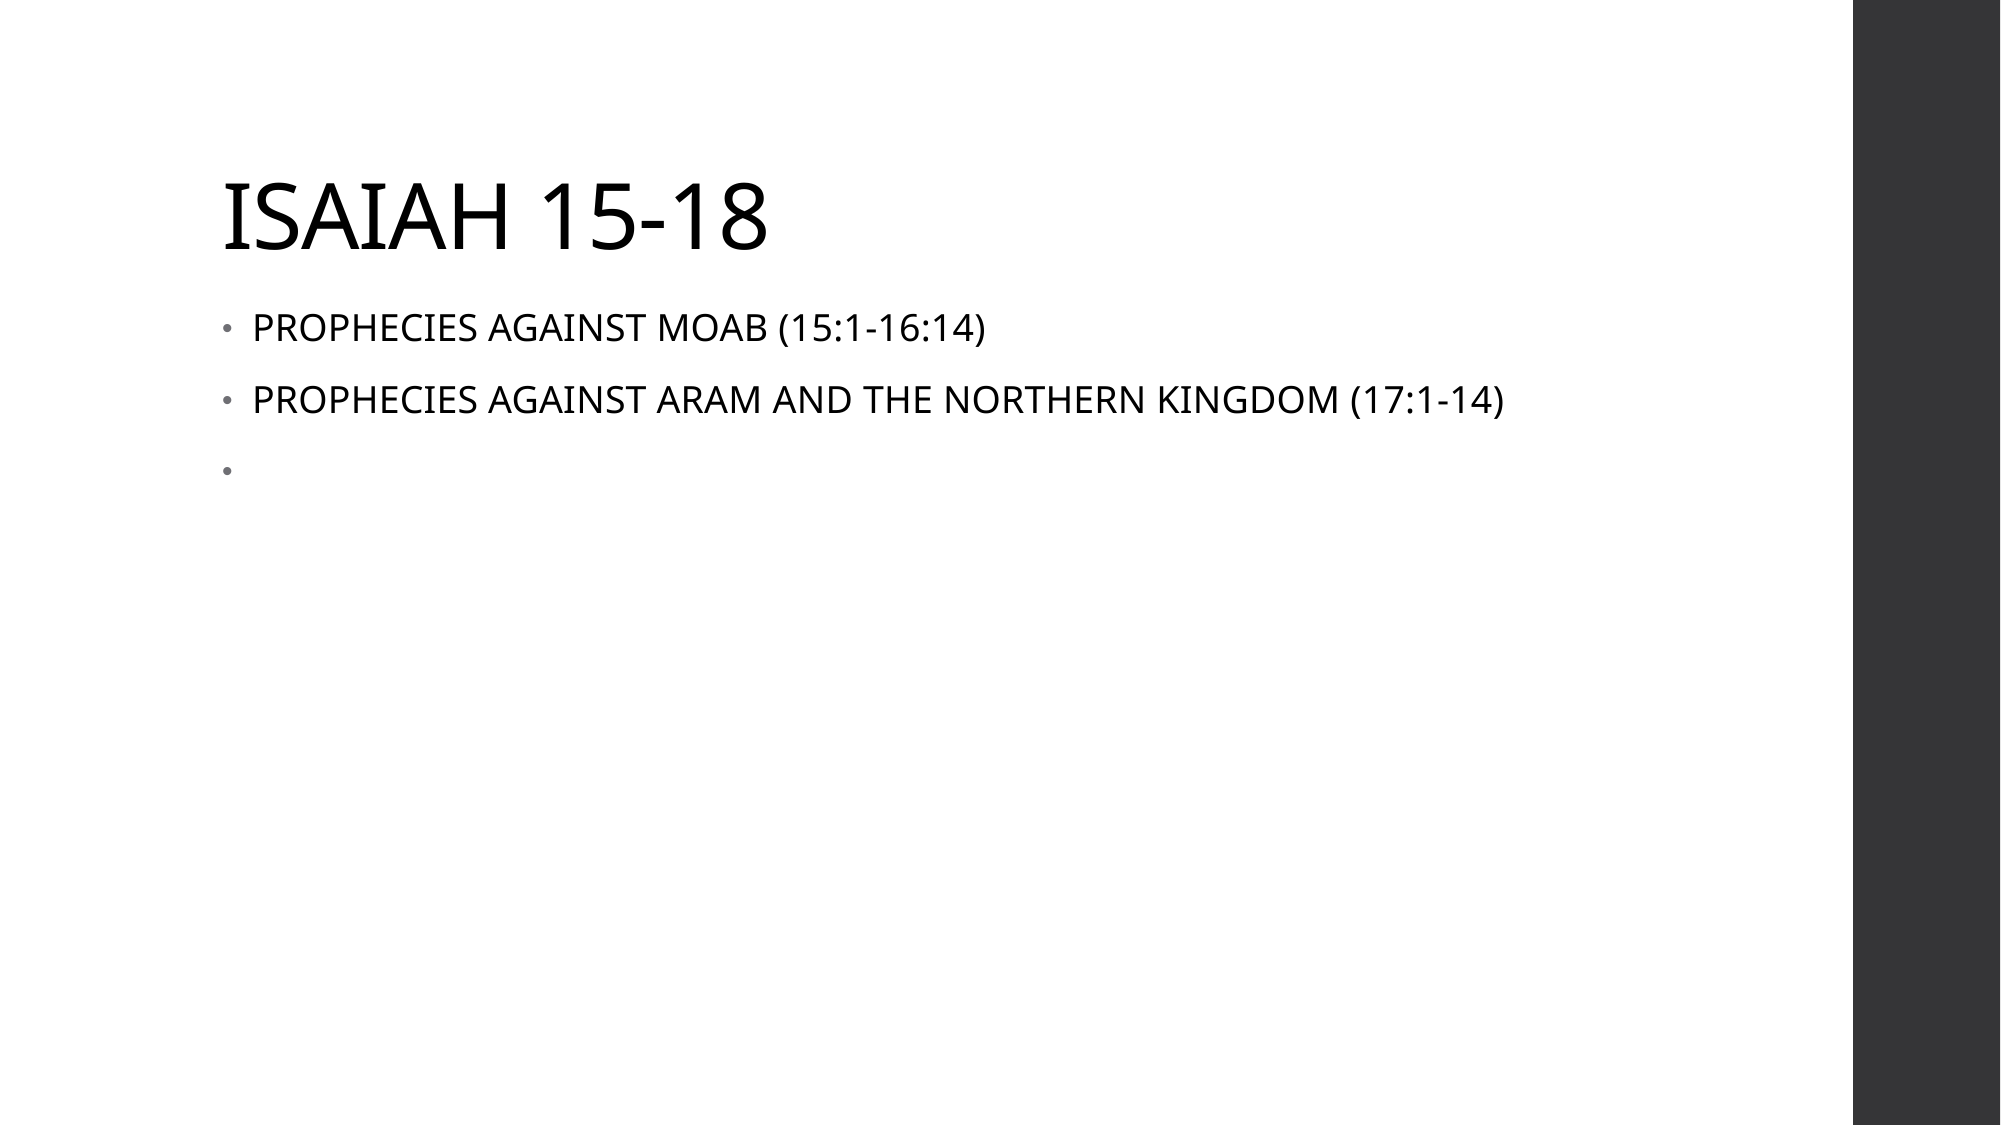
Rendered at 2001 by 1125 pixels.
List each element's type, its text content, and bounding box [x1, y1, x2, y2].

title ISAIAH 15-18 [206, 60, 1797, 278]
list PROPHECIES AGAINST MOAB (15:1-16:14) PROPHECIES AGAINST ARAM AND THE NORTHERN KINGDOM (17:1-14) [206, 299, 1617, 1014]
